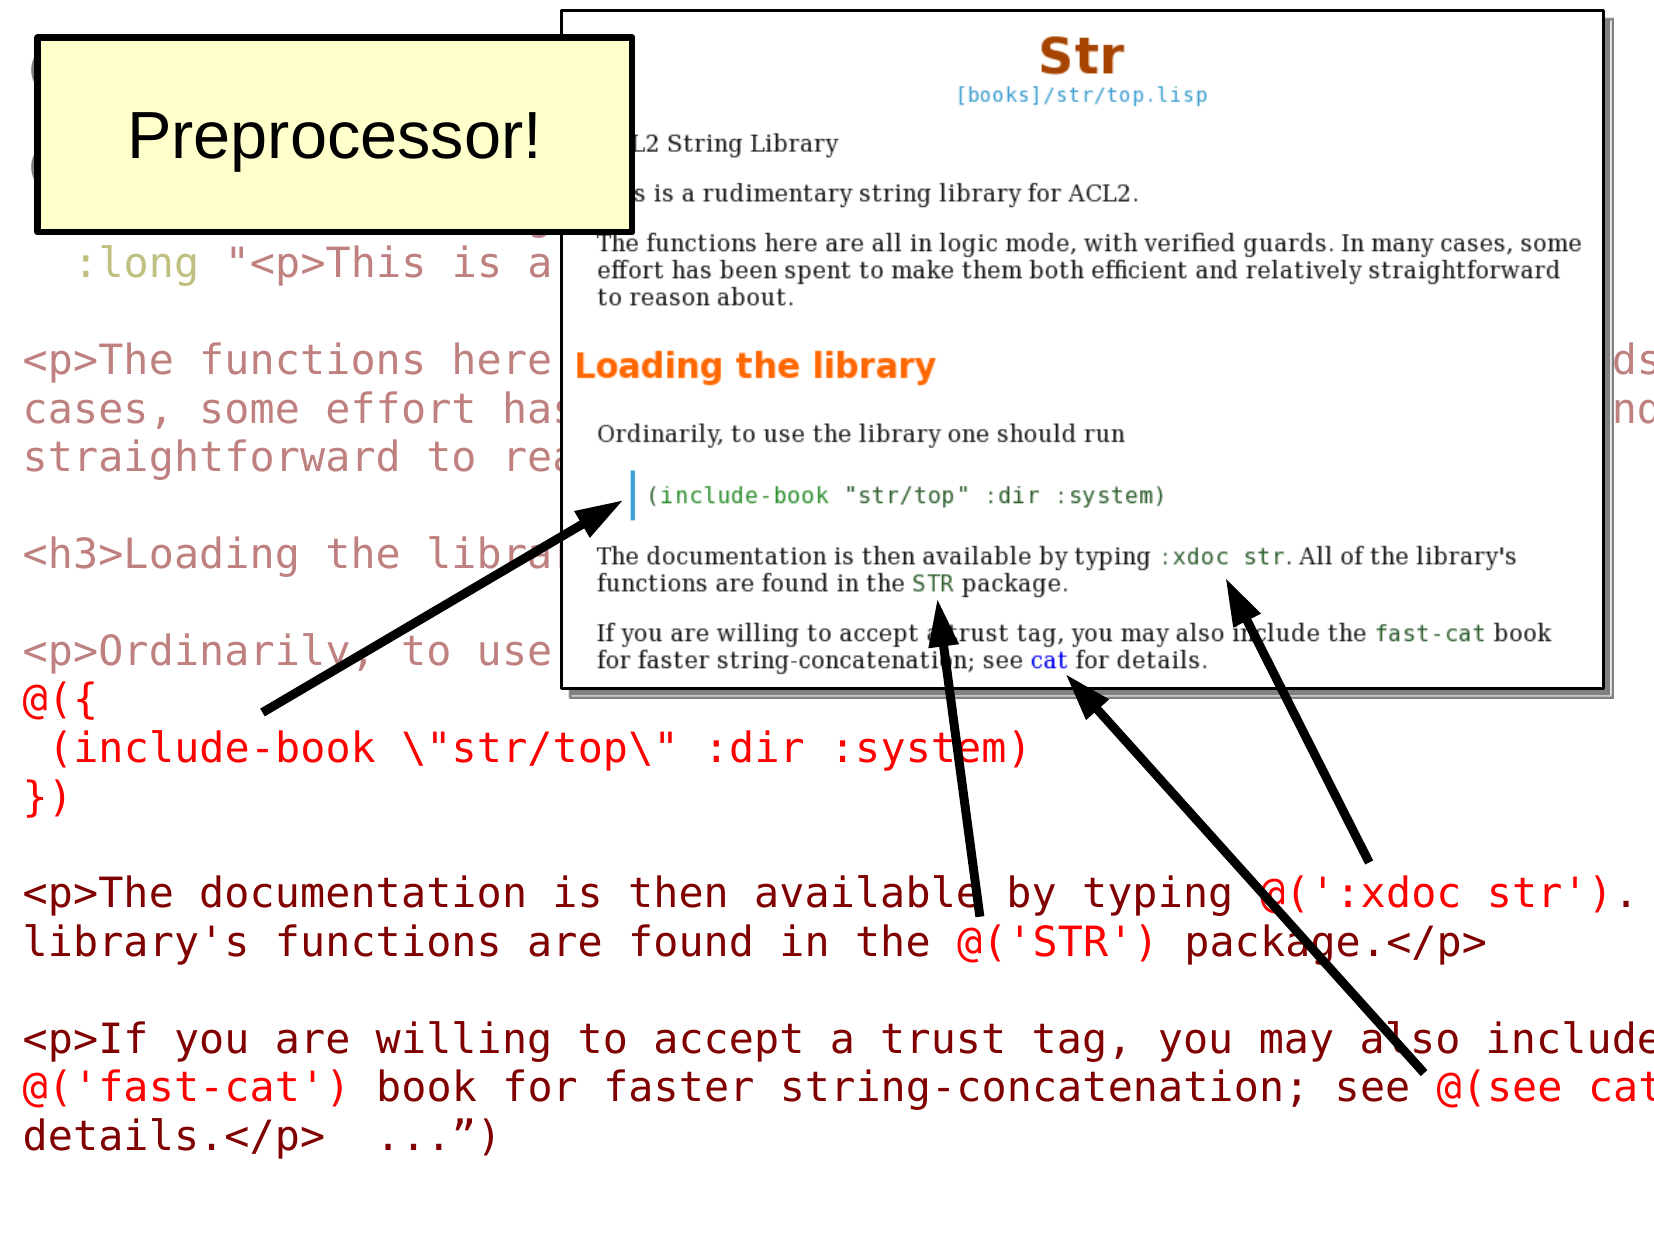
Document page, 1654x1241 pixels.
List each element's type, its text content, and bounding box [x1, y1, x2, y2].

text_box [336, 544, 560, 676]
text_box (include-book “xdoc/top” :dir :system) (defxdoc str :short "ACL2 String Library" :long "<p>This is a rudimentary string library for ACL2.</p> <p>The functions here are all in logic mode, with verified guards. In many cases, some effort has been spent to make them both efficient and relatively straightforward to reason about.</p> <h3>Loading the library</h3> <p>Ordinarily, to use the library one should run</p> @({ (include-book \"str/top\" :dir :system) }) <p>The documentation is then available by typing @(':xdoc str'). All of the library's functions are found in the @('STR') package.</p> <p>If you are willing to accept a trust tag, you may also include the @('fast-cat') book for faster string-concatenation; see @(see cat) for details.</p> ...”) [8, 676, 1654, 1202]
picture [562, 11, 1602, 687]
text_box [0, 0, 1654, 676]
text_box Preprocessor! [37, 37, 633, 233]
